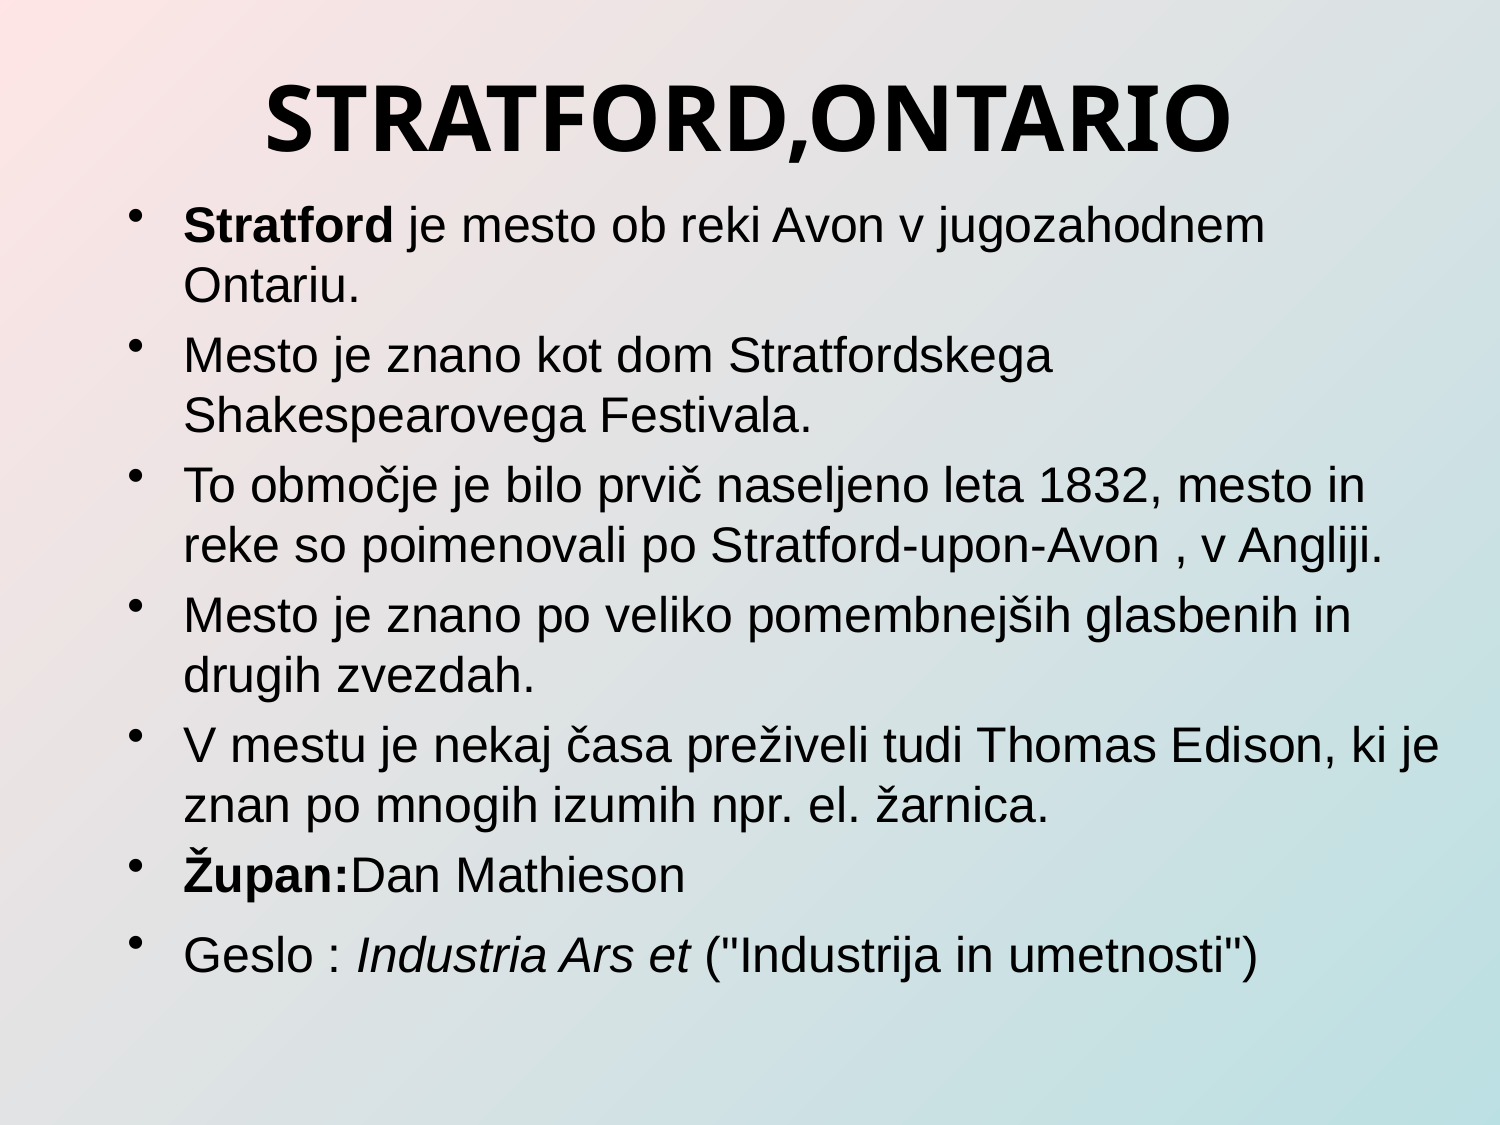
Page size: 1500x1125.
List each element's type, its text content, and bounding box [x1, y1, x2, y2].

list Stratford je mesto ob reki Avon v jugozahodnem Ontariu. Mesto je znano kot dom Stratfordskega Shakespearovega Festivala. To območje je bilo prvič naseljeno leta 1832, mesto in reke so poimenovali po Stratford-upon-Avon , v Angliji. Mesto je znano po veliko pomembnejših glasbenih in drugih zvezdah. V mestu je nekaj časa preživeli tudi Thomas Edison, ki je znan po mnogih izumih npr. el. žarnica. Župan:Dan Mathieson Geslo : Industria Ars et ("Industrija in umetnosti") [112, 184, 1463, 1005]
title STRATFORD,ONTARIO [75, 45, 1425, 185]
